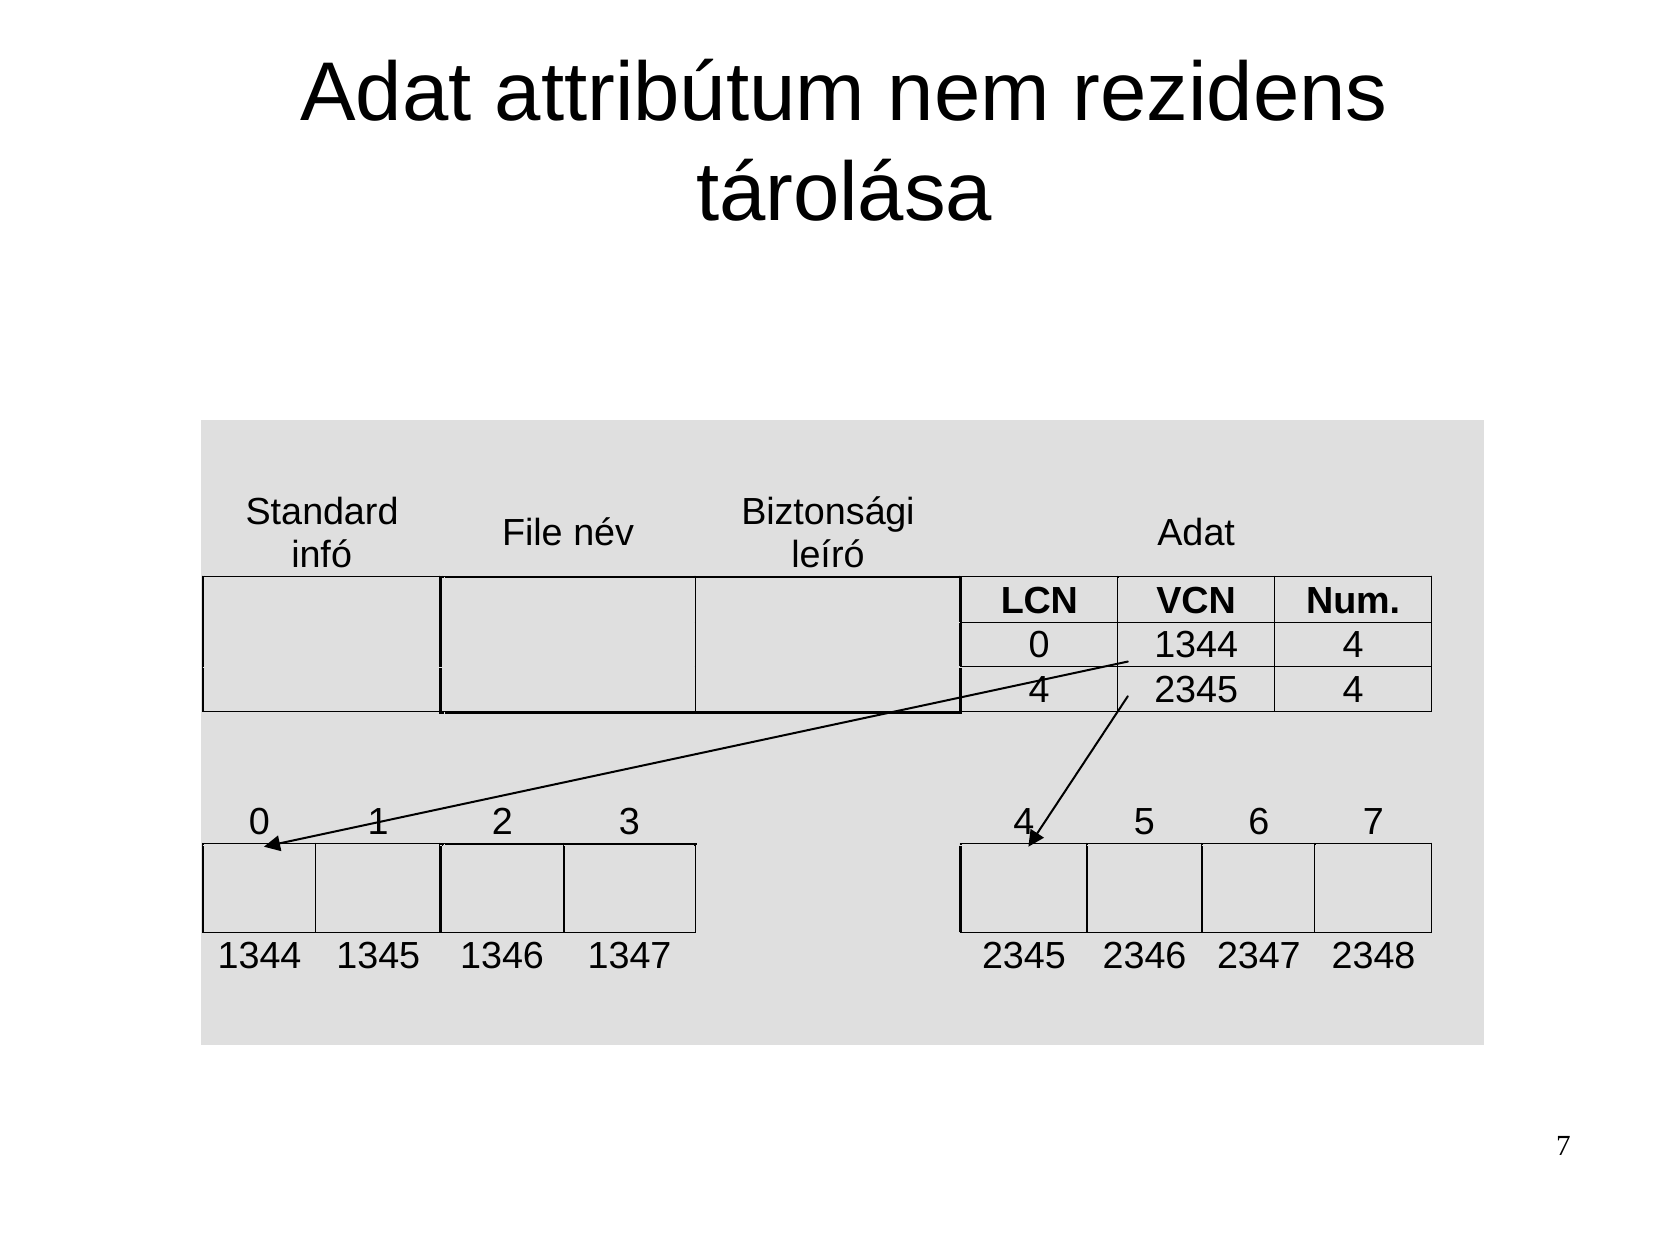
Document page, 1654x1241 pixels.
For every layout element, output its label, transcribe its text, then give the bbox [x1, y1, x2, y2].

chart [201, 419, 1484, 1046]
title Adat attribútum nem rezidens tárolása [123, 34, 1530, 241]
